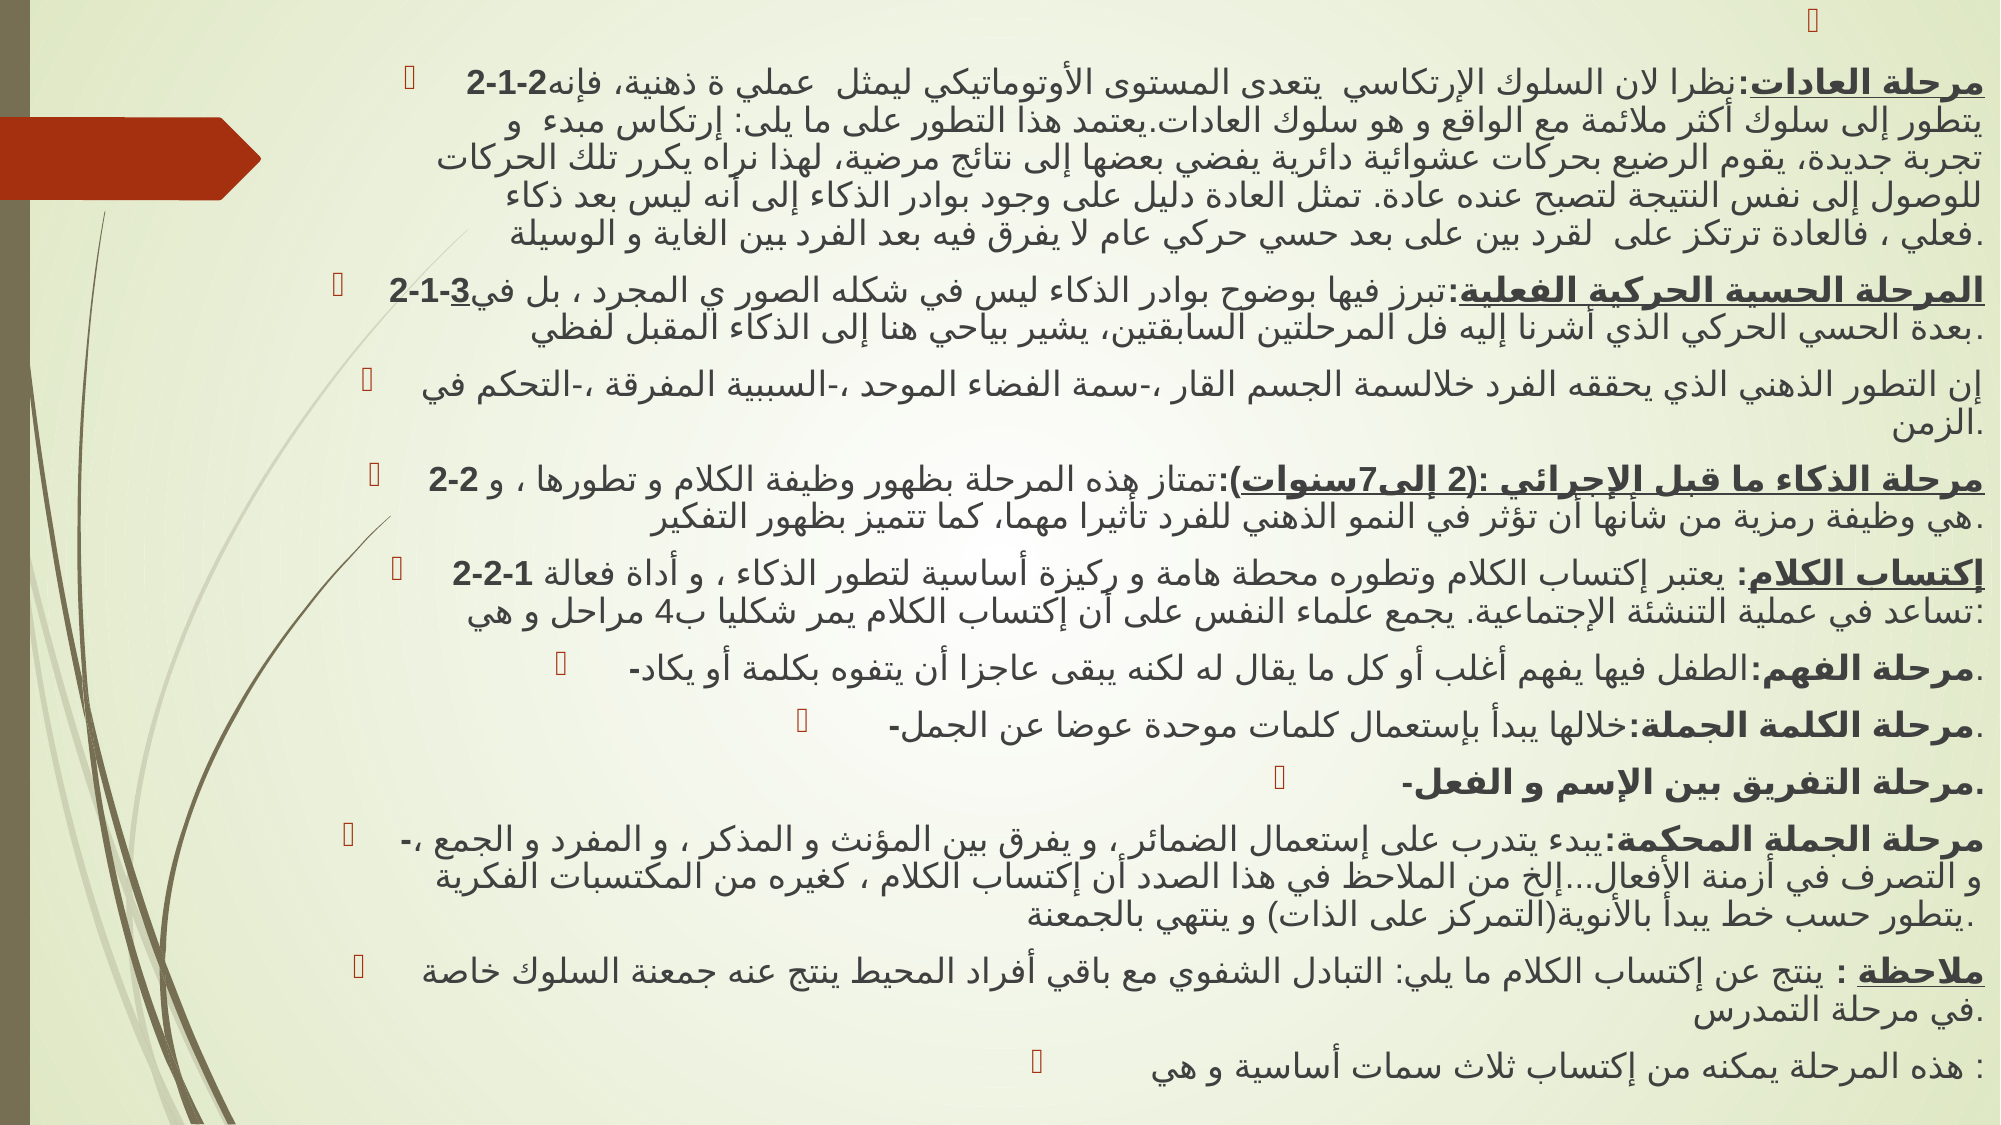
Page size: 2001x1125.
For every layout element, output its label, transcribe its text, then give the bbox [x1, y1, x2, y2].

list 2-1-2مرحلة العادات:نظرا لان السلوك الإرتكاسي يتعدى المستوى الأوتوماتيكي ليمثل عملي ة ذهنية، فإنه يتطور إلى سلوك أكثر ملائمة مع الواقع و هو سلوك العادات.يعتمد هذا التطور على ما يلى: إرتكاس مبدء و تجربة جديدة، يقوم الرضيع بحركات عشوائية دائرية يفضي بعضها إلى نتائج مرضية، لهذا نراه يكرر تلك الحركات للوصول إلى نفس النتيجة لتصبح عنده عادة. تمثل العادة دليل على وجود بوادر الذكاء إلى أنه ليس بعد ذكاء فعلي ، فالعادة ترتكز على لقرد بين على بعد حسي حركي عام لا يفرق فيه بعد الفرد بين الغاية و الوسيلة. 2-1-3المرحلة الحسية الحركية الفعلية:تبرز فيها بوضوح بوادر الذكاء ليس في شكله الصور ي المجرد ، بل في بعدة الحسي الحركي الذي أشرنا إليه فل المرحلتين السابقتين، يشير بياحي هنا إلى الذكاء المقبل لفظي. إن التطور الذهني الذي يحققه الفرد خلالسمة الجسم القار ،-سمة الفضاء الموحد ،-السببية المفرقة ،-التحكم في الزمن. 2-2 مرحلة الذكاء ما قبل الإجرائي :(2 إلى7سنوات):تمتاز هذه المرحلة بظهور وظيفة الكلام و تطورها ، و هي وظيفة رمزية من شأنها أن تؤثر في النمو الذهني للفرد تأثيرا مهما، كما تتميز بظهور التفكير. 2-2-1 إكتساب الكلام: يعتبر إكتساب الكلام وتطوره محطة هامة و ركيزة أساسية لتطور الذكاء ، و أداة فعالة تساعد في عملية التنشئة الإجتماعية. يجمع علماء النفس على أن إكتساب الكلام يمر شكليا ب4 مراحل و هي: -مرحلة الفهم:الطفل فيها يفهم أغلب أو كل ما يقال له لكنه يبقى عاجزا أن يتفوه بكلمة أو يكاد. -مرحلة الكلمة الجملة:خلالها يبدأ بإستعمال كلمات موحدة عوضا عن الجمل. -مرحلة التفريق بين الإسم و الفعل. -مرحلة الجملة المحكمة:يبدء يتدرب على إستعمال الضمائر ، و يفرق بين المؤنث و المذكر ، و المفرد و الجمع ، و التصرف في أزمنة الأفعال...إلخ من الملاحظ في هذا الصدد أن إكتساب الكلام ، كغيره من المكتسبات الفكرية يتطور حسب خط يبدأ بالأنوية(التمركز على الذات) و ينتهي بالجمعنة. ملاحظة : ينتج عن إكتساب الكلام ما يلي: التبادل الشفوي مع باقي أفراد المحيط ينتج عنه جمعنة السلوك خاصة في مرحلة التمدرس. هذه المرحلة يمكنه من إكتساب ثلاث سمات أساسية و هي : [306, 0, 2000, 1125]
